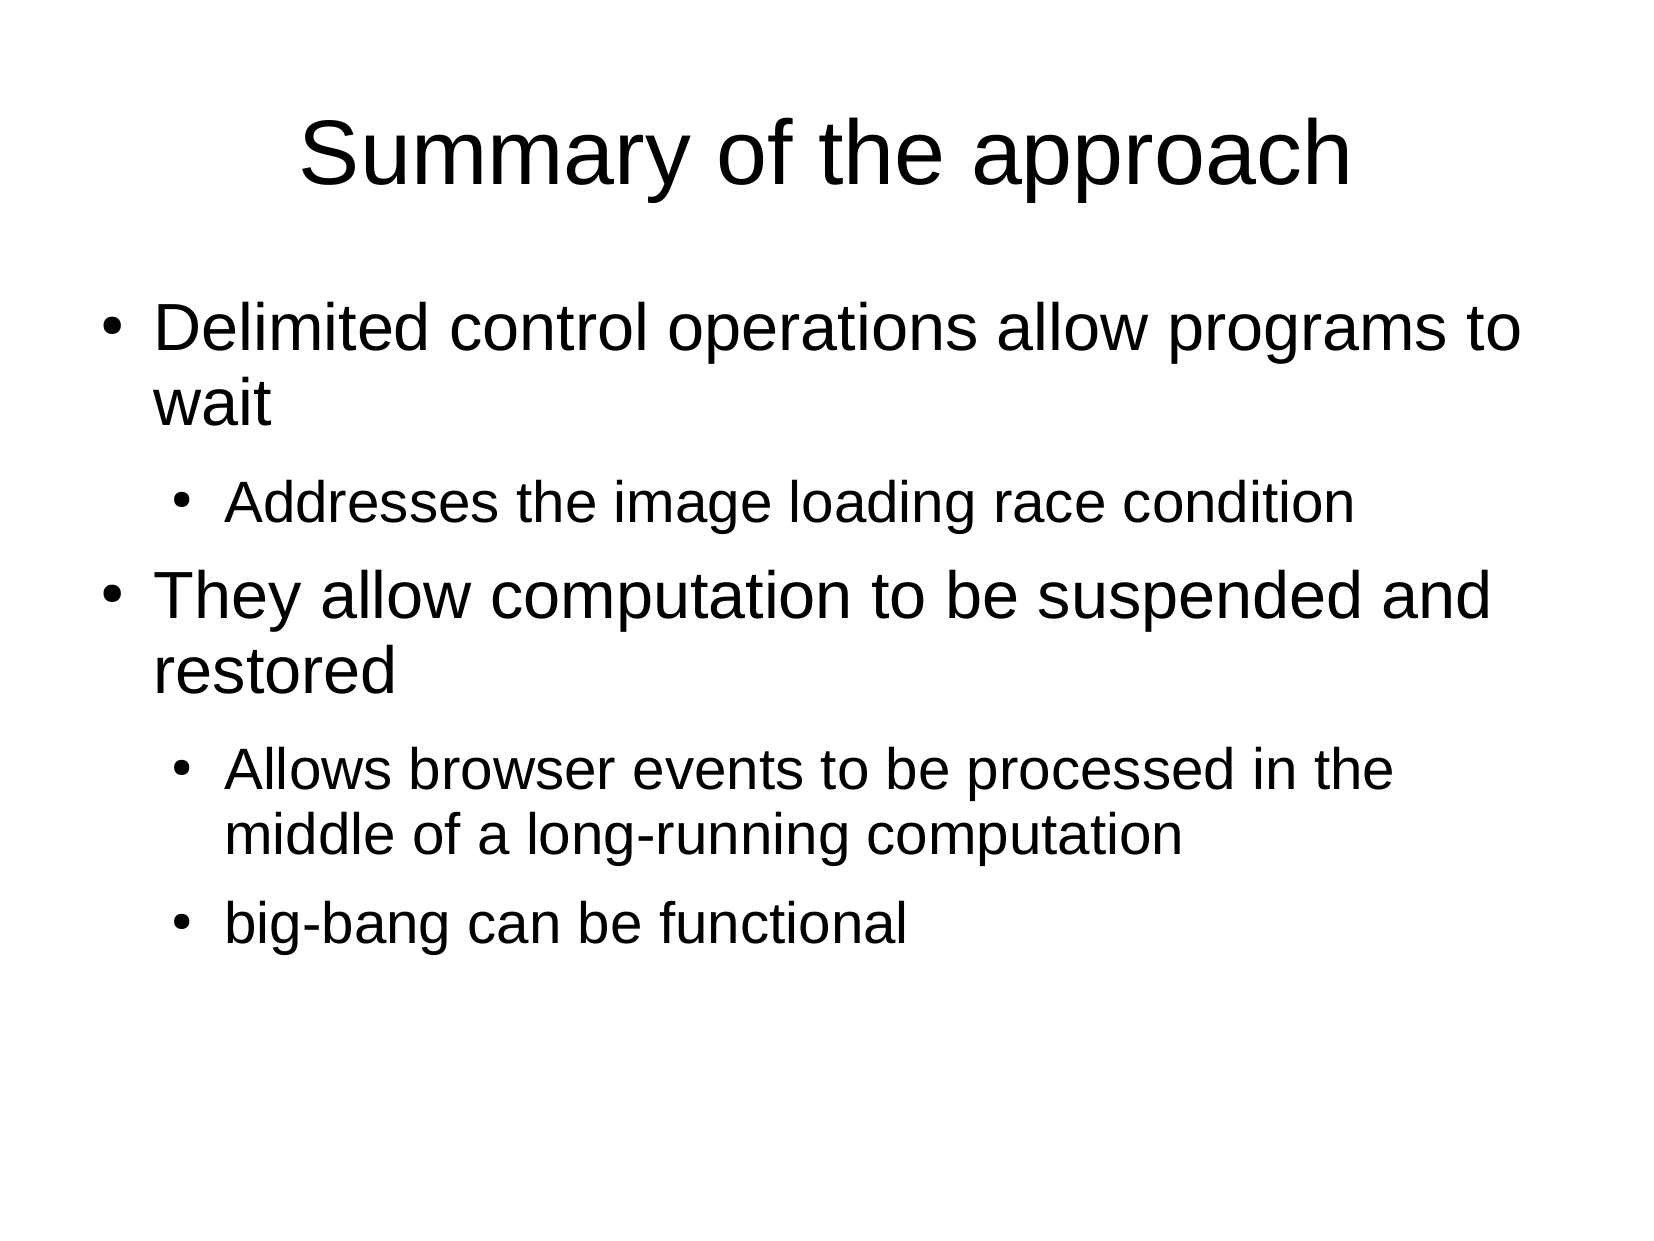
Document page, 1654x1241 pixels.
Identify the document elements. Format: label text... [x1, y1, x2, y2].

list Delimited control operations allow programs to wait Addresses the image loading race condition They allow computation to be suspended and restored Allows browser events to be processed in the middle of a long-running computation big-bang can be functional [82, 290, 1571, 1109]
title Summary of the approach [82, 49, 1571, 257]
